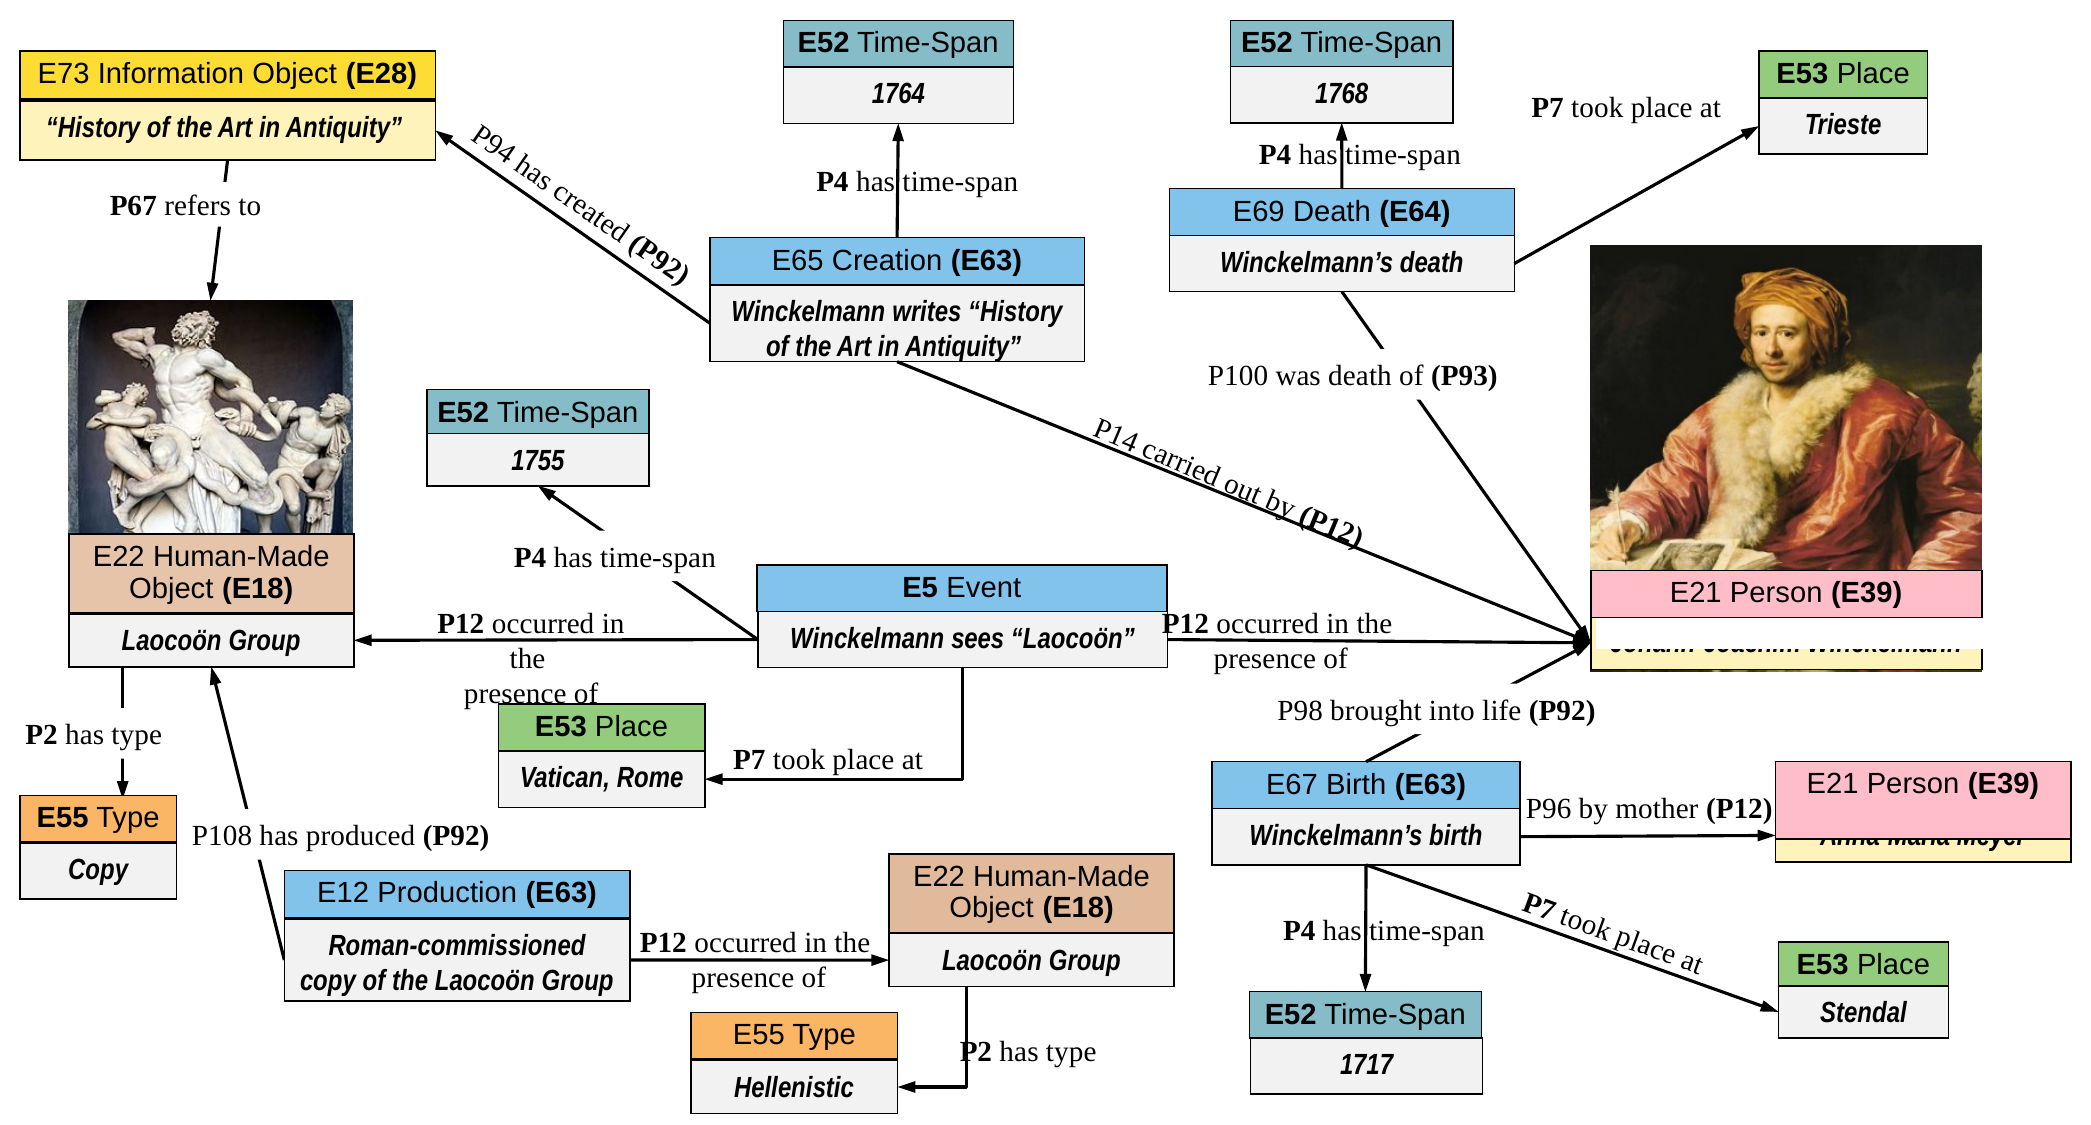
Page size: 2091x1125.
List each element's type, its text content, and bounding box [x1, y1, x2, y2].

text_box E73 Information Object (E28) [19, 51, 436, 99]
text_box E12 Production (E63) [284, 870, 630, 918]
text_box E53 Place [498, 704, 705, 750]
text_box E53 Place [1758, 51, 1928, 97]
text_box Laocoön Group [889, 933, 1175, 987]
text_box [1597, 573, 1989, 621]
text_box P12 occurred in the presence of [619, 915, 898, 1002]
text_box Hellenistic [690, 1060, 898, 1114]
text_box P14 carried out by (P12) [1072, 395, 1388, 568]
text_box P4 has time-span [1268, 904, 1502, 955]
text_box E55 Type [691, 1012, 898, 1060]
text_box P4 has time-span [1344, 127, 1486, 179]
text_box P7 took place at [1516, 80, 1738, 132]
text_box E65 Creation (E63) [709, 237, 1085, 284]
text_box P12 occurred in the presence of [1136, 596, 1426, 683]
text_box P108 has produced (P92) [177, 809, 528, 860]
text_box P100 was death of (P93) [1189, 349, 1524, 400]
text_box P2 has type [944, 1025, 1114, 1076]
text_box P7 took place at [1502, 870, 1729, 995]
text_box Winckelmann sees “Laocoön” [757, 612, 1136, 668]
text_box E53 Place [1778, 942, 1949, 985]
text_box E22 Human-Made Object (E18) [889, 853, 1175, 933]
text_box P12 occurred in the presence of [400, 596, 662, 683]
text_box E69 Death (E64) [1169, 188, 1515, 235]
text_box 1717 [1250, 1037, 1483, 1094]
text_box E55 Type [19, 795, 177, 842]
text_box Vatican, Rome [498, 751, 705, 808]
text_box P4 has time-span [801, 155, 1036, 206]
text_box Roman-commissioned copy of the Laocoön Group [284, 919, 619, 1002]
text_box Winckelmann’s birth [1212, 808, 1520, 865]
text_box Johann-Joachim Winckelmann [1590, 618, 1982, 670]
text_box E52 Time-Span [783, 20, 1014, 66]
text_box E52 Time-Span [427, 389, 649, 433]
text_box Trieste [1758, 98, 1928, 155]
text_box E21 Person (E39) [1775, 761, 2071, 808]
text_box Copy [19, 842, 177, 899]
text_box P7 took place at [718, 732, 955, 778]
text_box Anna-Maria Meyer [1775, 840, 2071, 863]
text_box Winckelmann’s death [1169, 235, 1515, 292]
text_box 1755 [427, 433, 649, 486]
text_box P67 refers to [94, 182, 285, 227]
text_box P94 has created (P92) [449, 100, 727, 315]
text_box Laocoön Group [68, 614, 354, 667]
text_box Winckelmann writes “History of the Art in Antiquity” [709, 284, 1085, 362]
text_box Stendal [1778, 985, 1949, 1039]
picture [1590, 245, 1982, 570]
text_box E67 Birth (E63) [1212, 761, 1520, 808]
text_box “History of the Art in Antiquity” [19, 100, 436, 161]
text_box P4 has time-span [498, 530, 737, 582]
picture [68, 300, 353, 533]
text_box E5 Event [756, 564, 1167, 612]
text_box E22 Human-Made Object (E18) [68, 534, 354, 613]
text_box E52 Time-Span [1249, 991, 1482, 1039]
text_box P2 has type [10, 708, 180, 759]
text_box P98 brought into life (P92) [1232, 683, 1641, 735]
text_box P4 has time-span [1244, 127, 1340, 179]
text_box P96 by mother (P12) [1510, 781, 1812, 832]
text_box 1768 [1230, 66, 1453, 123]
text_box E52 Time-Span [1230, 20, 1453, 66]
text_box E21 Person (E39) [1590, 570, 1982, 618]
text_box 1764 [783, 67, 1014, 124]
